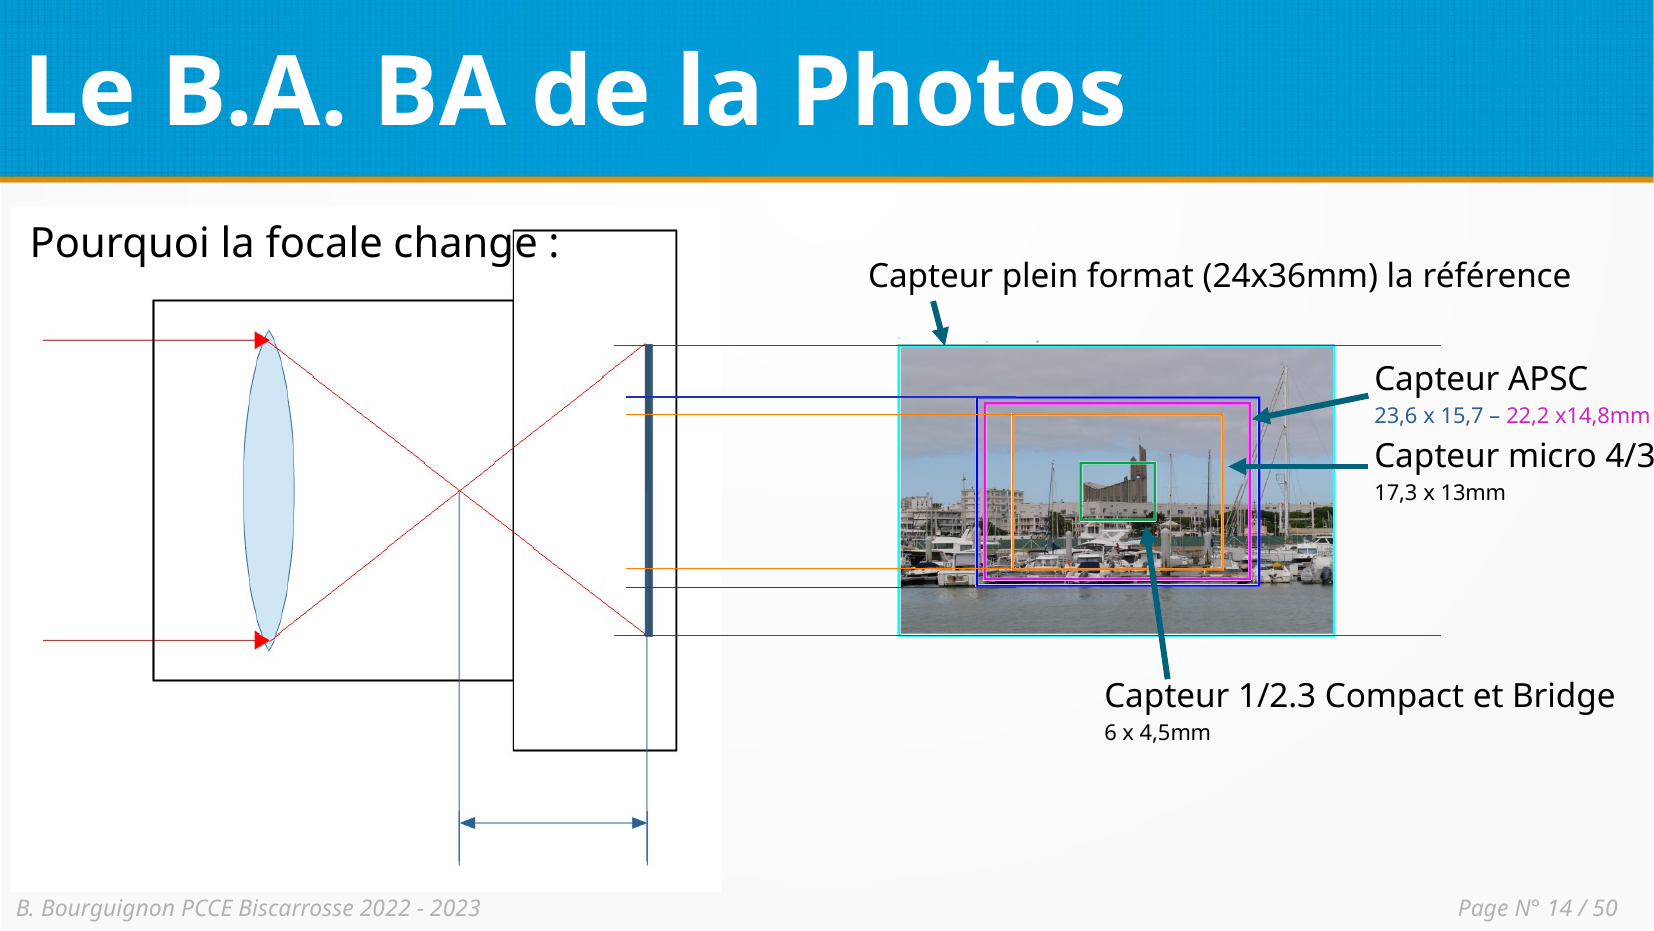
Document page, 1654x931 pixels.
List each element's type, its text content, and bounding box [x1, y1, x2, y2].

text_box Pourquoi la focale change : [23, 206, 1619, 820]
title Le B.A. BA de la Photos [23, 17, 1619, 154]
text_box Capteur micro 4/3 17,3 x 13mm [1619, 428, 1630, 510]
picture [0, 175, 1654, 931]
